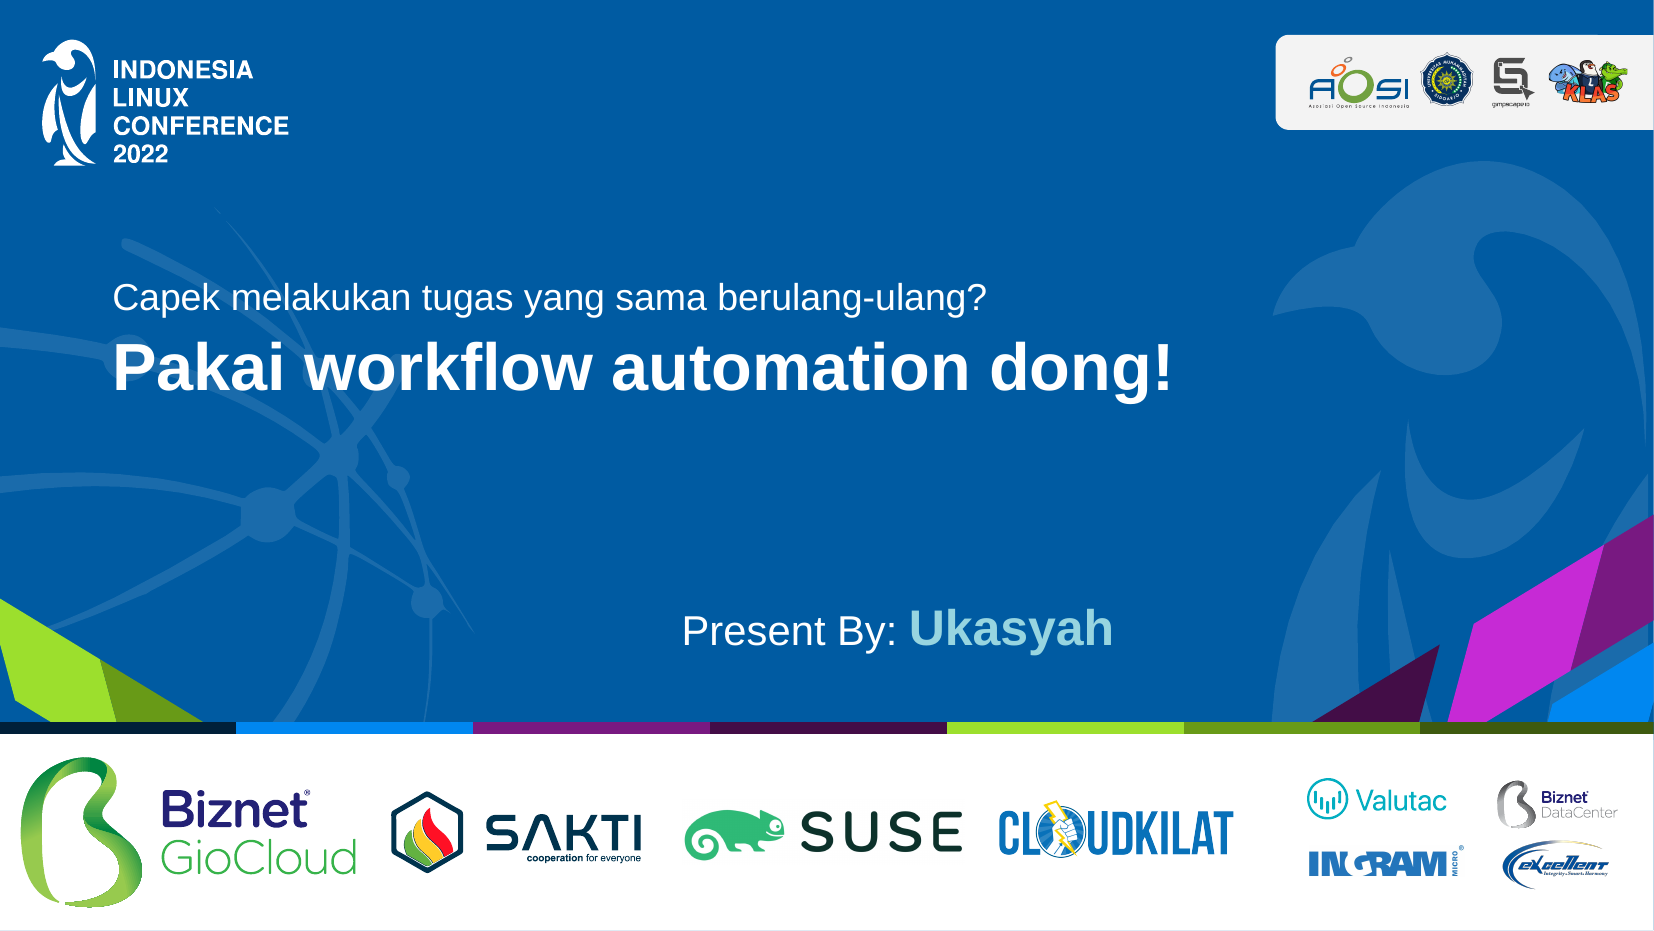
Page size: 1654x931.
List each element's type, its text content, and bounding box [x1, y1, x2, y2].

picture [1548, 60, 1628, 103]
picture [682, 799, 965, 865]
picture [1496, 840, 1620, 890]
picture [999, 800, 1234, 858]
title Capek melakukan tugas yang sama berulang-ulang? Pakai workflow automation dong! [112, 58, 1538, 617]
list Present By: Ukasyah [412, 617, 1313, 676]
picture [626, 855, 634, 862]
picture [601, 855, 616, 859]
picture [1420, 52, 1474, 58]
picture [1309, 845, 1465, 877]
